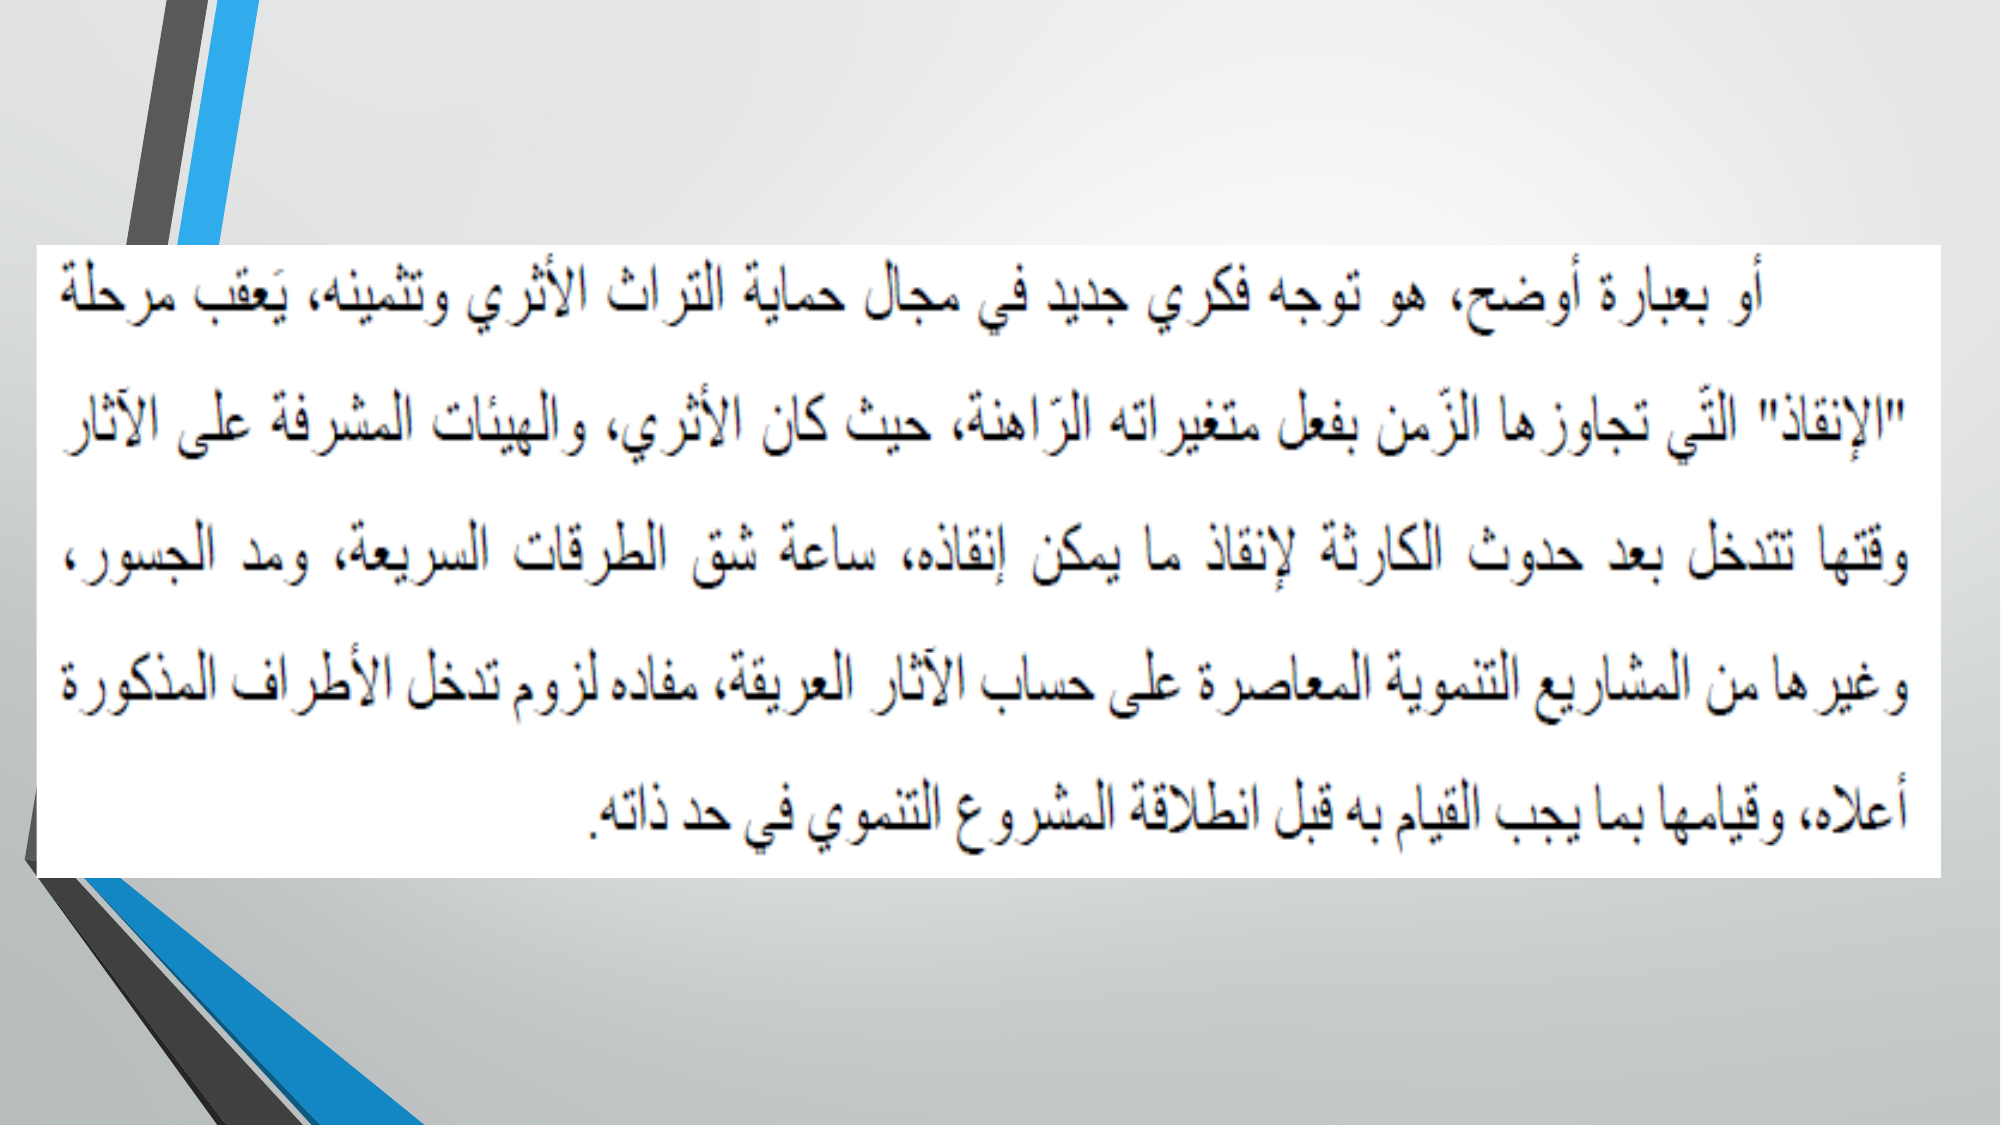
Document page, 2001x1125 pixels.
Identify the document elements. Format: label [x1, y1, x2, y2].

picture [36, 245, 1941, 878]
